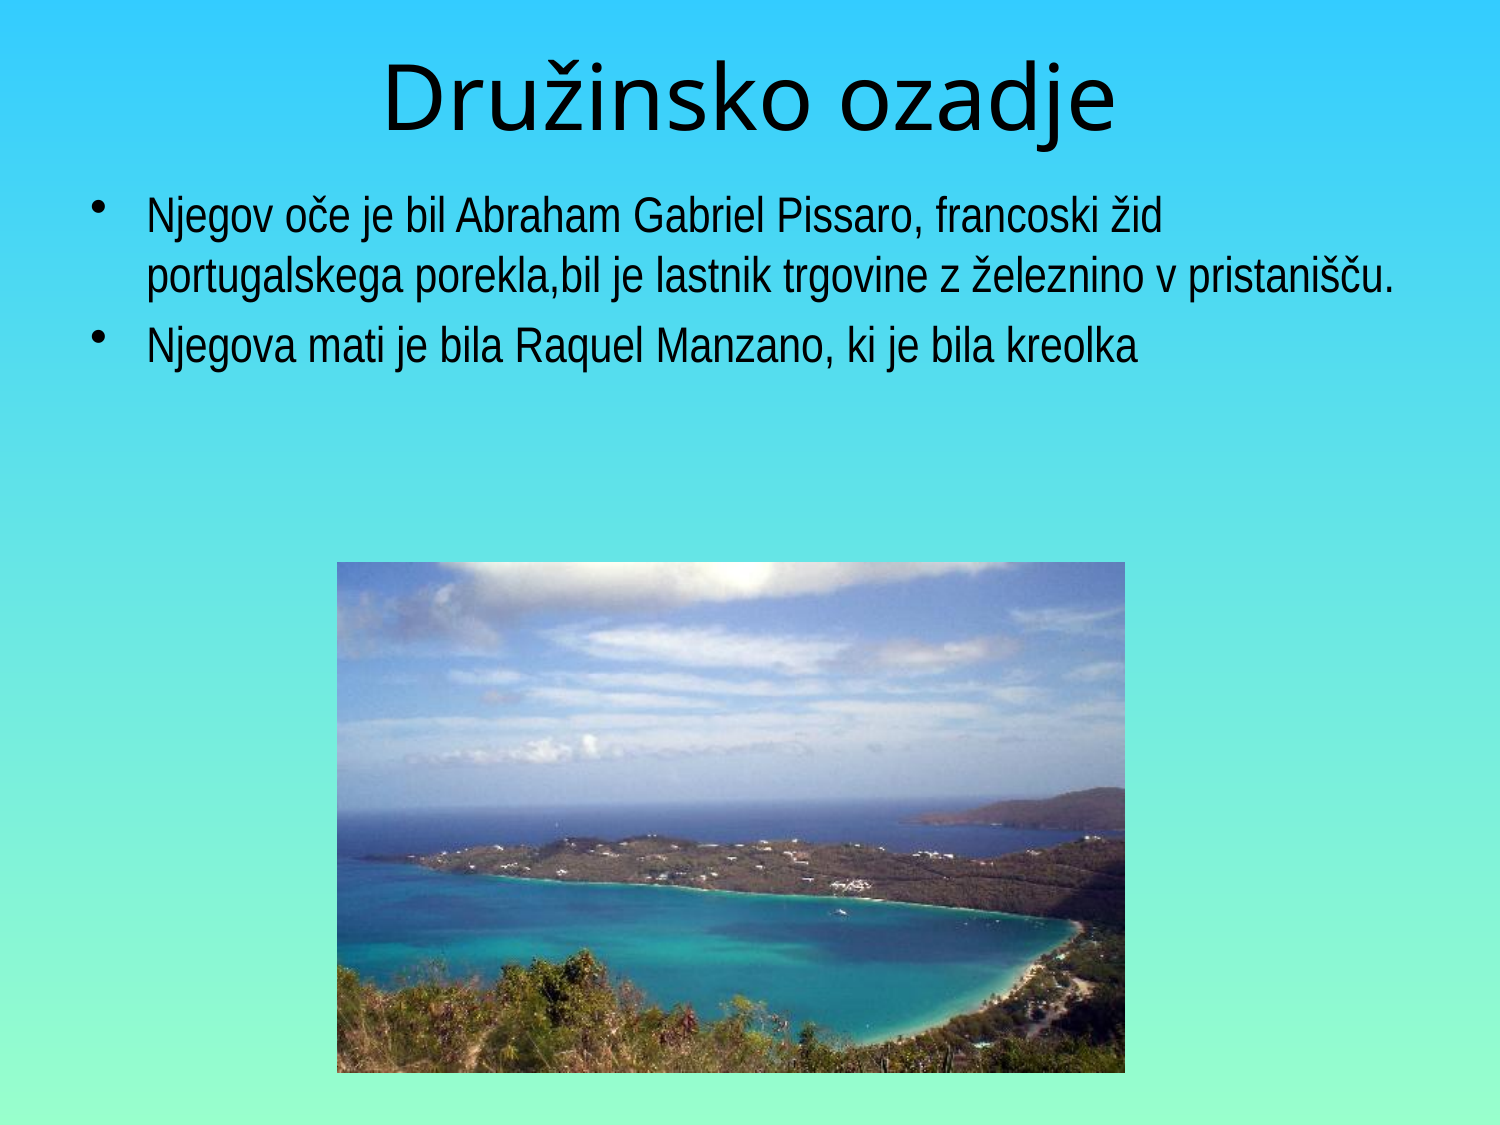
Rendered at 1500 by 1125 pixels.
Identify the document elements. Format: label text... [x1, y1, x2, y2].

list Njegov oče je bil Abraham Gabriel Pissaro, francoski žid portugalskega porekla,bil je lastnik trgovine z železnino v pristanišču. Njegova mati je bila Raquel Manzano, ki je bila kreolka [75, 174, 1425, 918]
title Družinsko ozadje [75, 0, 1425, 174]
picture [337, 562, 1125, 1073]
